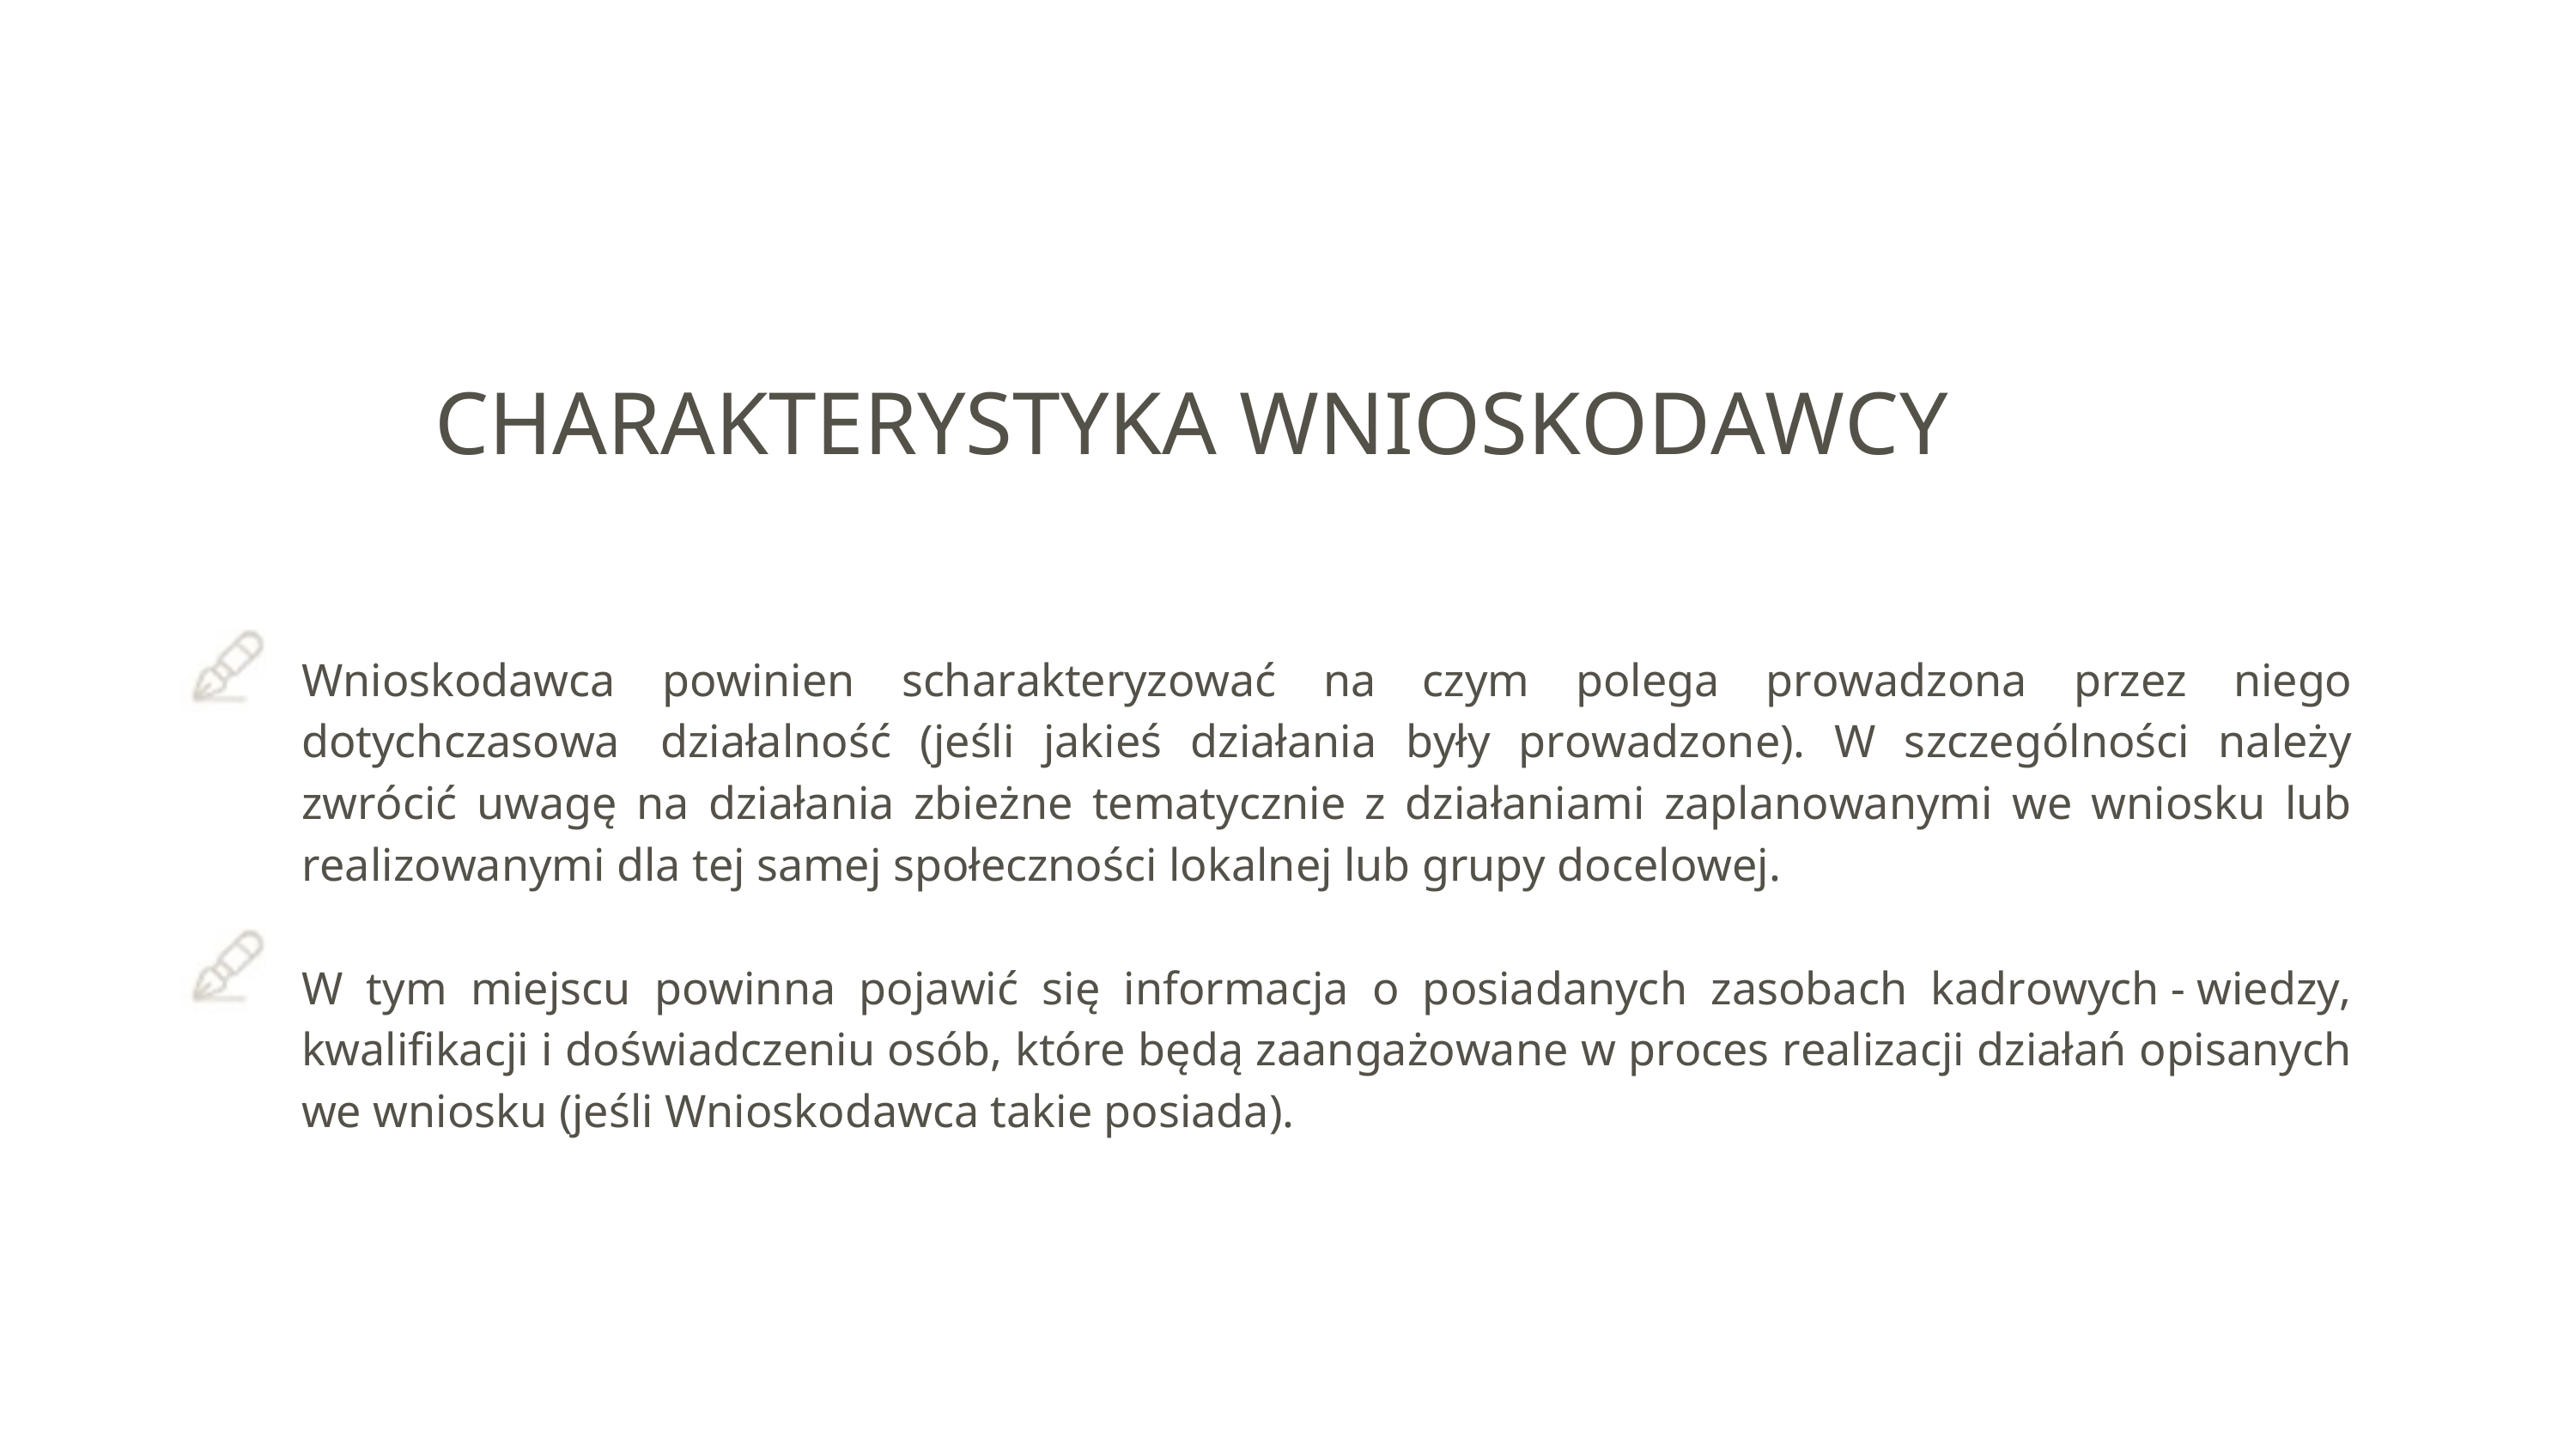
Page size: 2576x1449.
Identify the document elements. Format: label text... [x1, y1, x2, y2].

text_box Wnioskodawca powinien scharakteryzować na czym polega prowadzona przez niego dotychczasowa działalność (jeśli jakieś działania były prowadzone). W szczególności należy zwrócić uwagę na działania zbieżne tematycznie z działaniami zaplanowanymi we wniosku lub realizowanymi dla tej samej społeczności lokalnej lub grupy docelowej. W tym miejscu powinna pojawić się informacja o posiadanych zasobach kadrowych - wiedzy, kwalifikacji i doświadczeniu osób, które będą zaangażowane w proces realizacji działań opisanych we wniosku (jeśli Wnioskodawca takie posiada). [300, 641, 2359, 1143]
text_box CHARAKTERYSTYKA WNIOSKODAWCY [422, 361, 2228, 480]
picture [180, 628, 270, 713]
picture [180, 928, 270, 1013]
